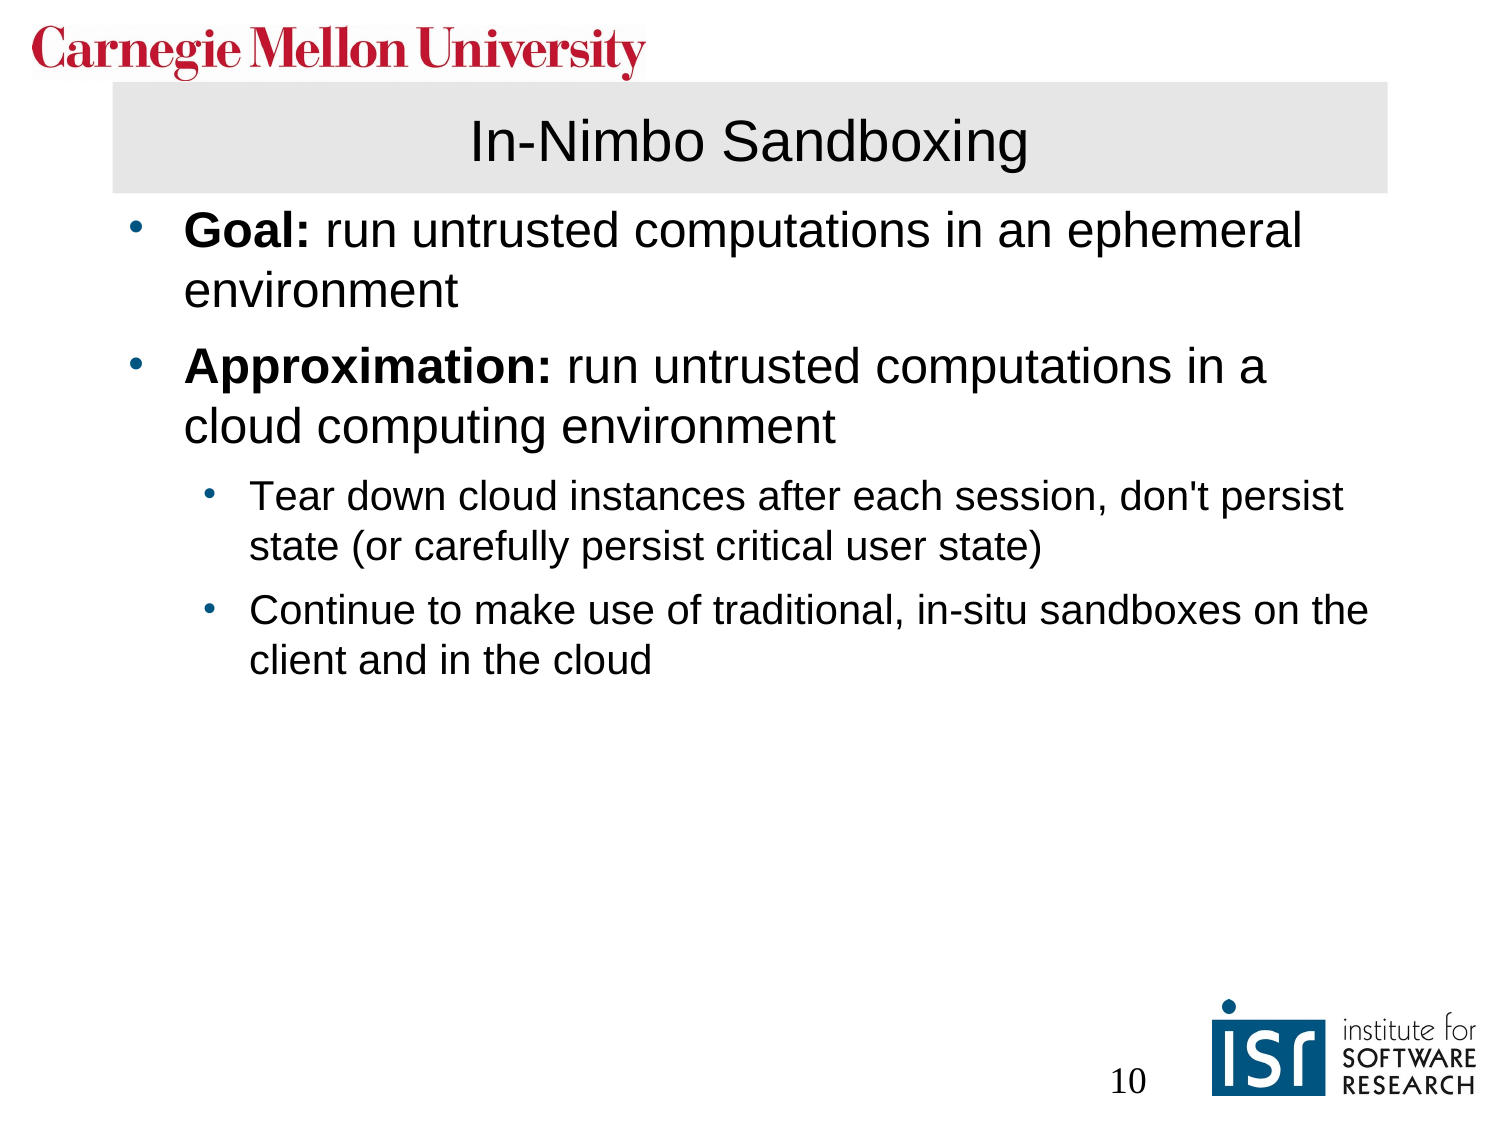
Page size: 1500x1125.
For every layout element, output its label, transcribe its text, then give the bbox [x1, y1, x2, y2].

list Goal: run untrusted computations in an ephemeral environment Approximation: run untrusted computations in a cloud computing environment Tear down cloud instances after each session, don't persist state (or carefully persist critical user state) Continue to make use of traditional, in-situ sandboxes on the client and in the cloud [112, 189, 1388, 942]
picture [32, 25, 646, 81]
picture [1212, 999, 1476, 1096]
picture [1223, 1031, 1233, 1085]
title In-Nimbo Sandboxing [112, 81, 1388, 189]
picture [1294, 1031, 1315, 1086]
picture [1247, 1030, 1282, 1088]
